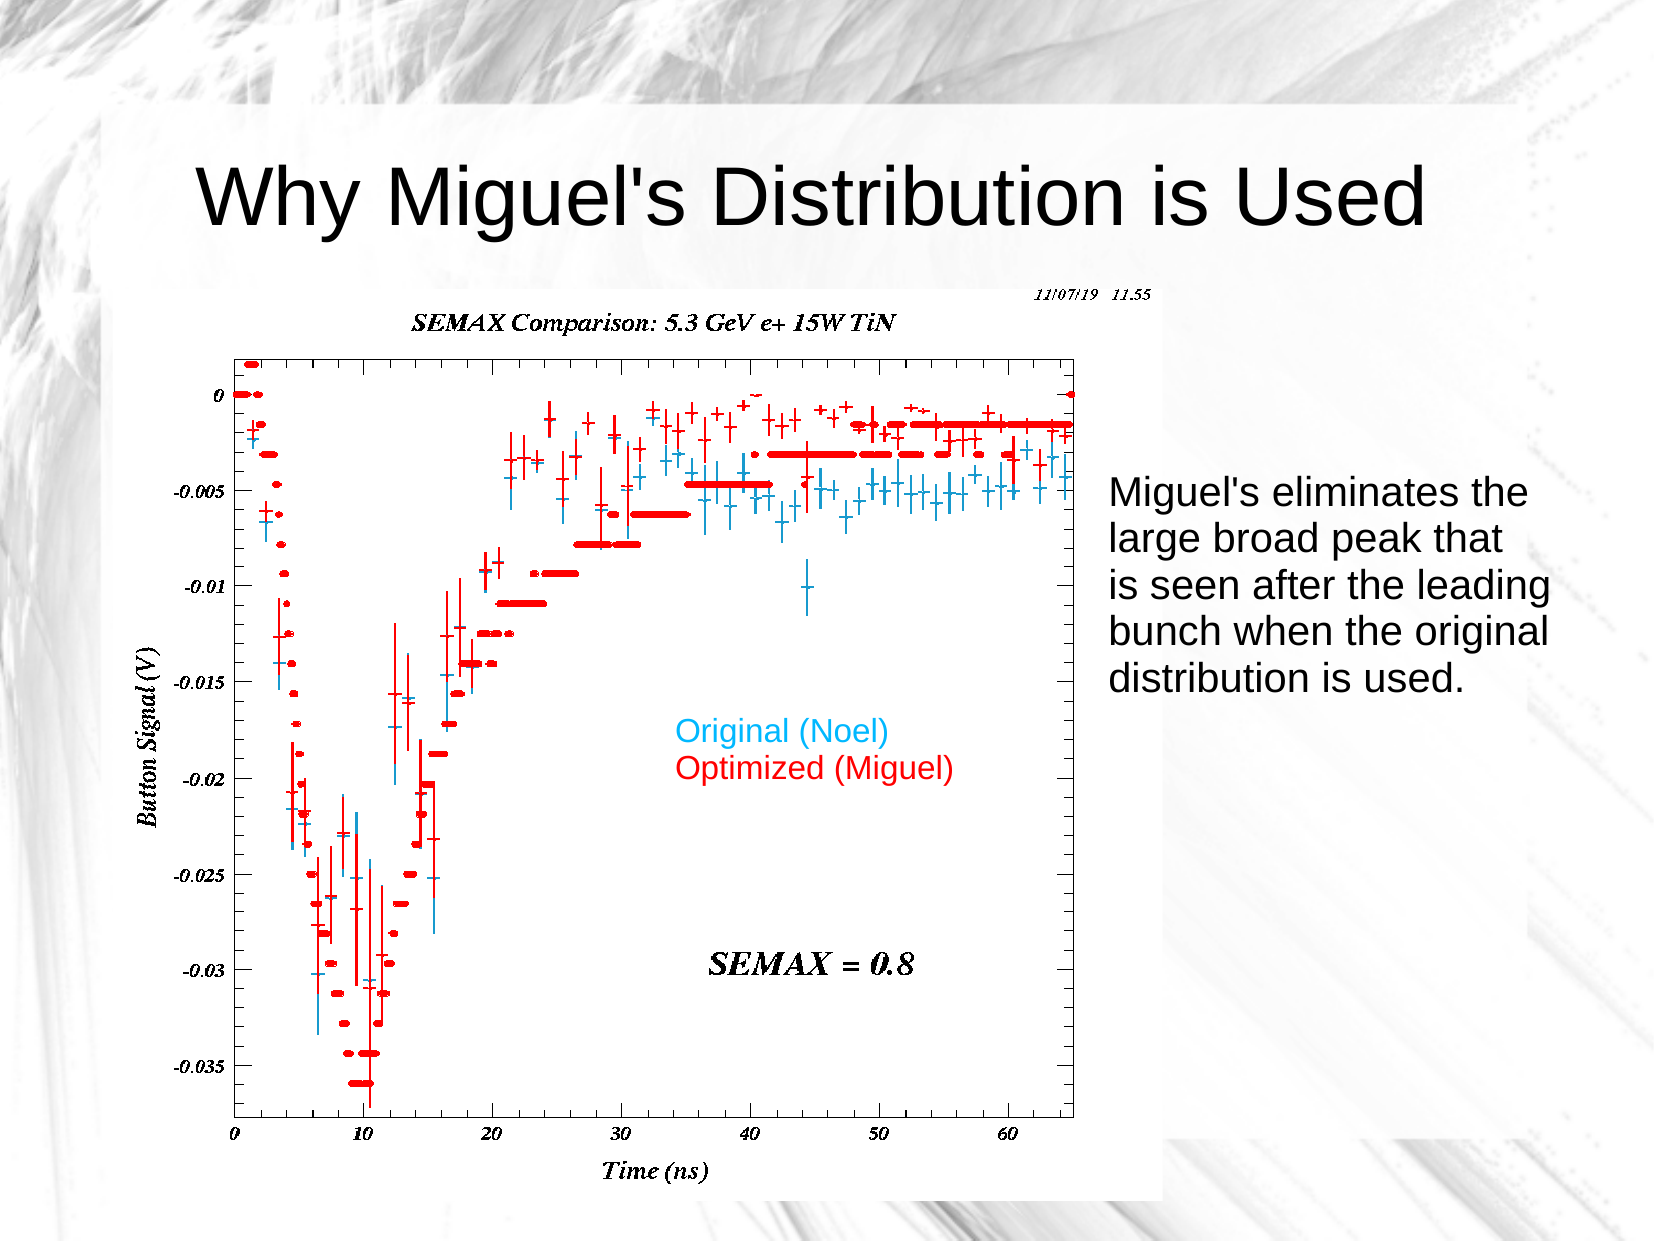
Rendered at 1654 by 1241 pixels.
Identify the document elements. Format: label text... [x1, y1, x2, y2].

text_box Miguel's eliminates the large broad peak that is seen after the leading bunch when the original distribution is used. [1108, 468, 1613, 713]
text_box Original (Noel) Optimized (Miguel) [675, 712, 978, 790]
title Why Miguel's Distribution is Used [118, 112, 1506, 281]
picture [0, 0, 1654, 1241]
